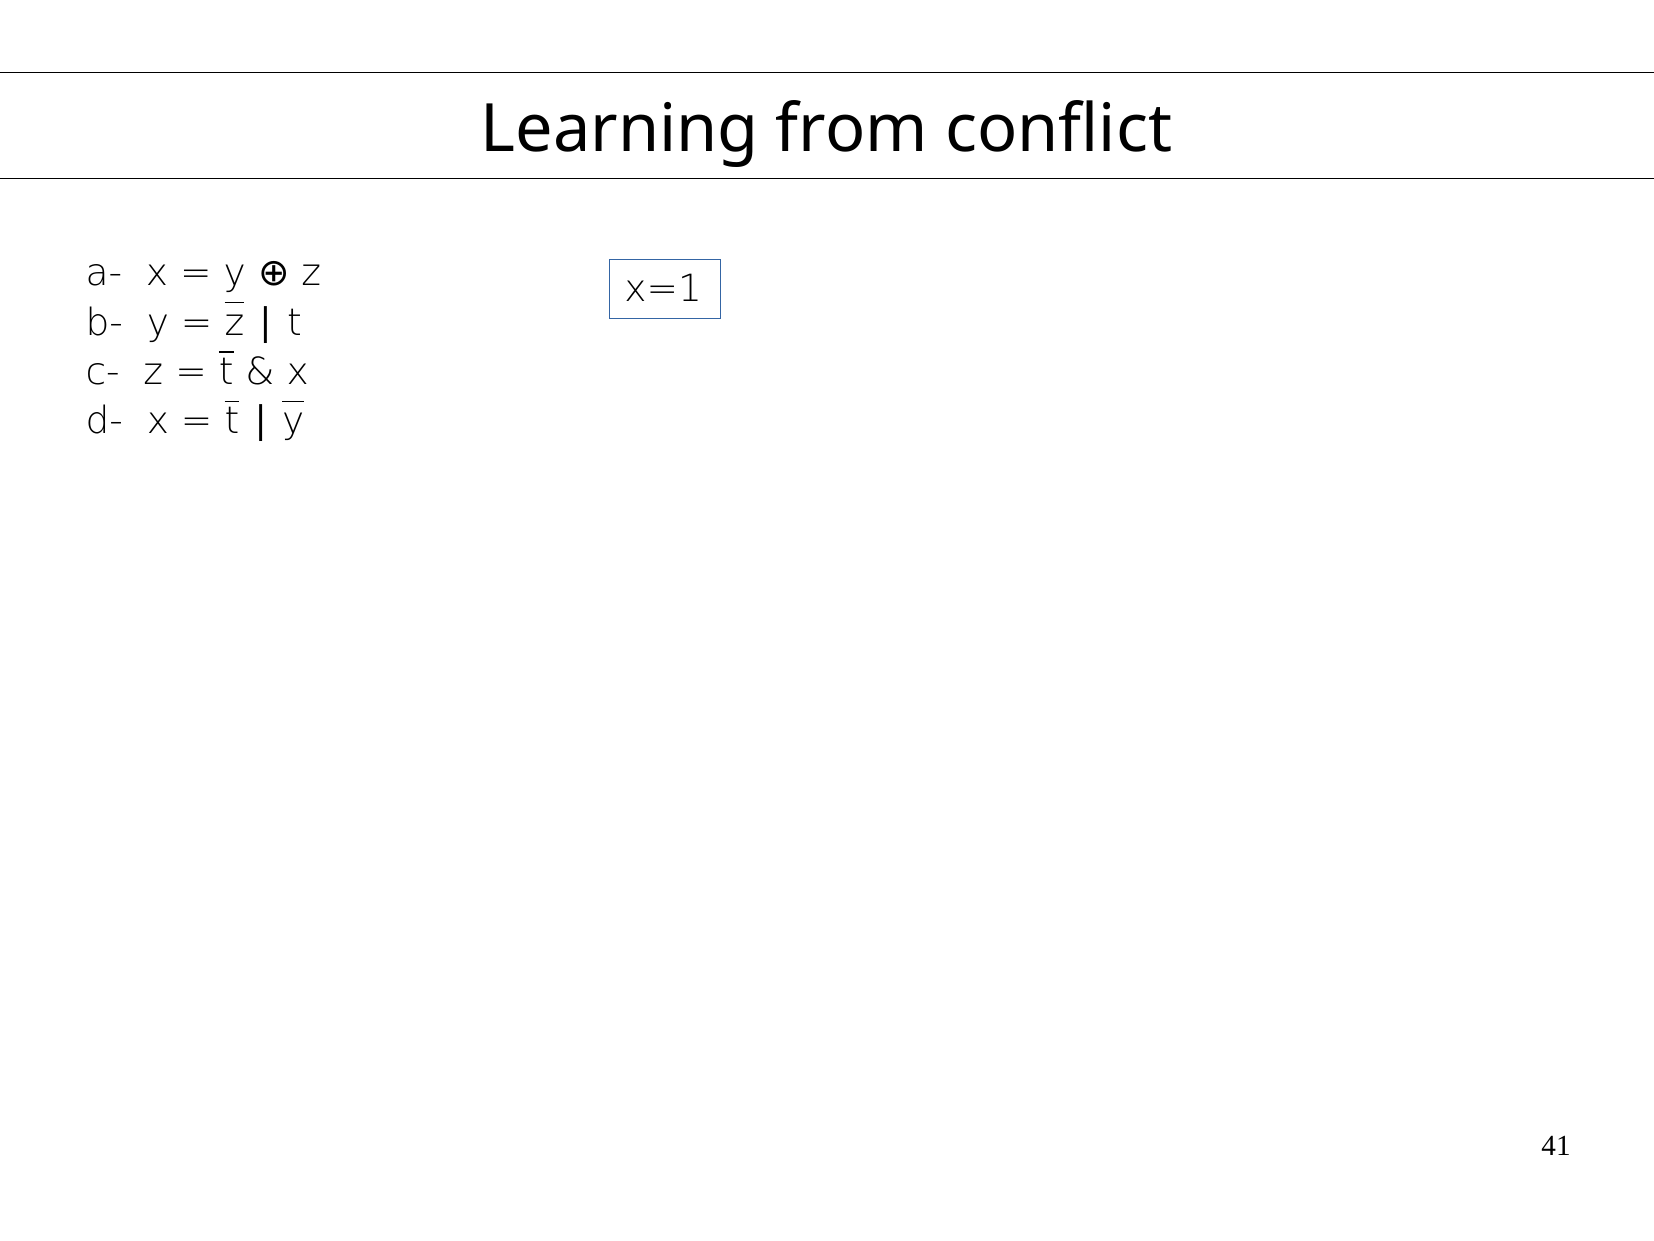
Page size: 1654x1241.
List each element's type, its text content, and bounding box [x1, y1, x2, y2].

text_box x=1 [609, 259, 721, 319]
text_box a- x = y ⊕ z b- y = z ∣ t c- z = t & x d- x = t ∣ y [70, 243, 414, 453]
text_box Learning from conflict [0, 72, 1654, 166]
